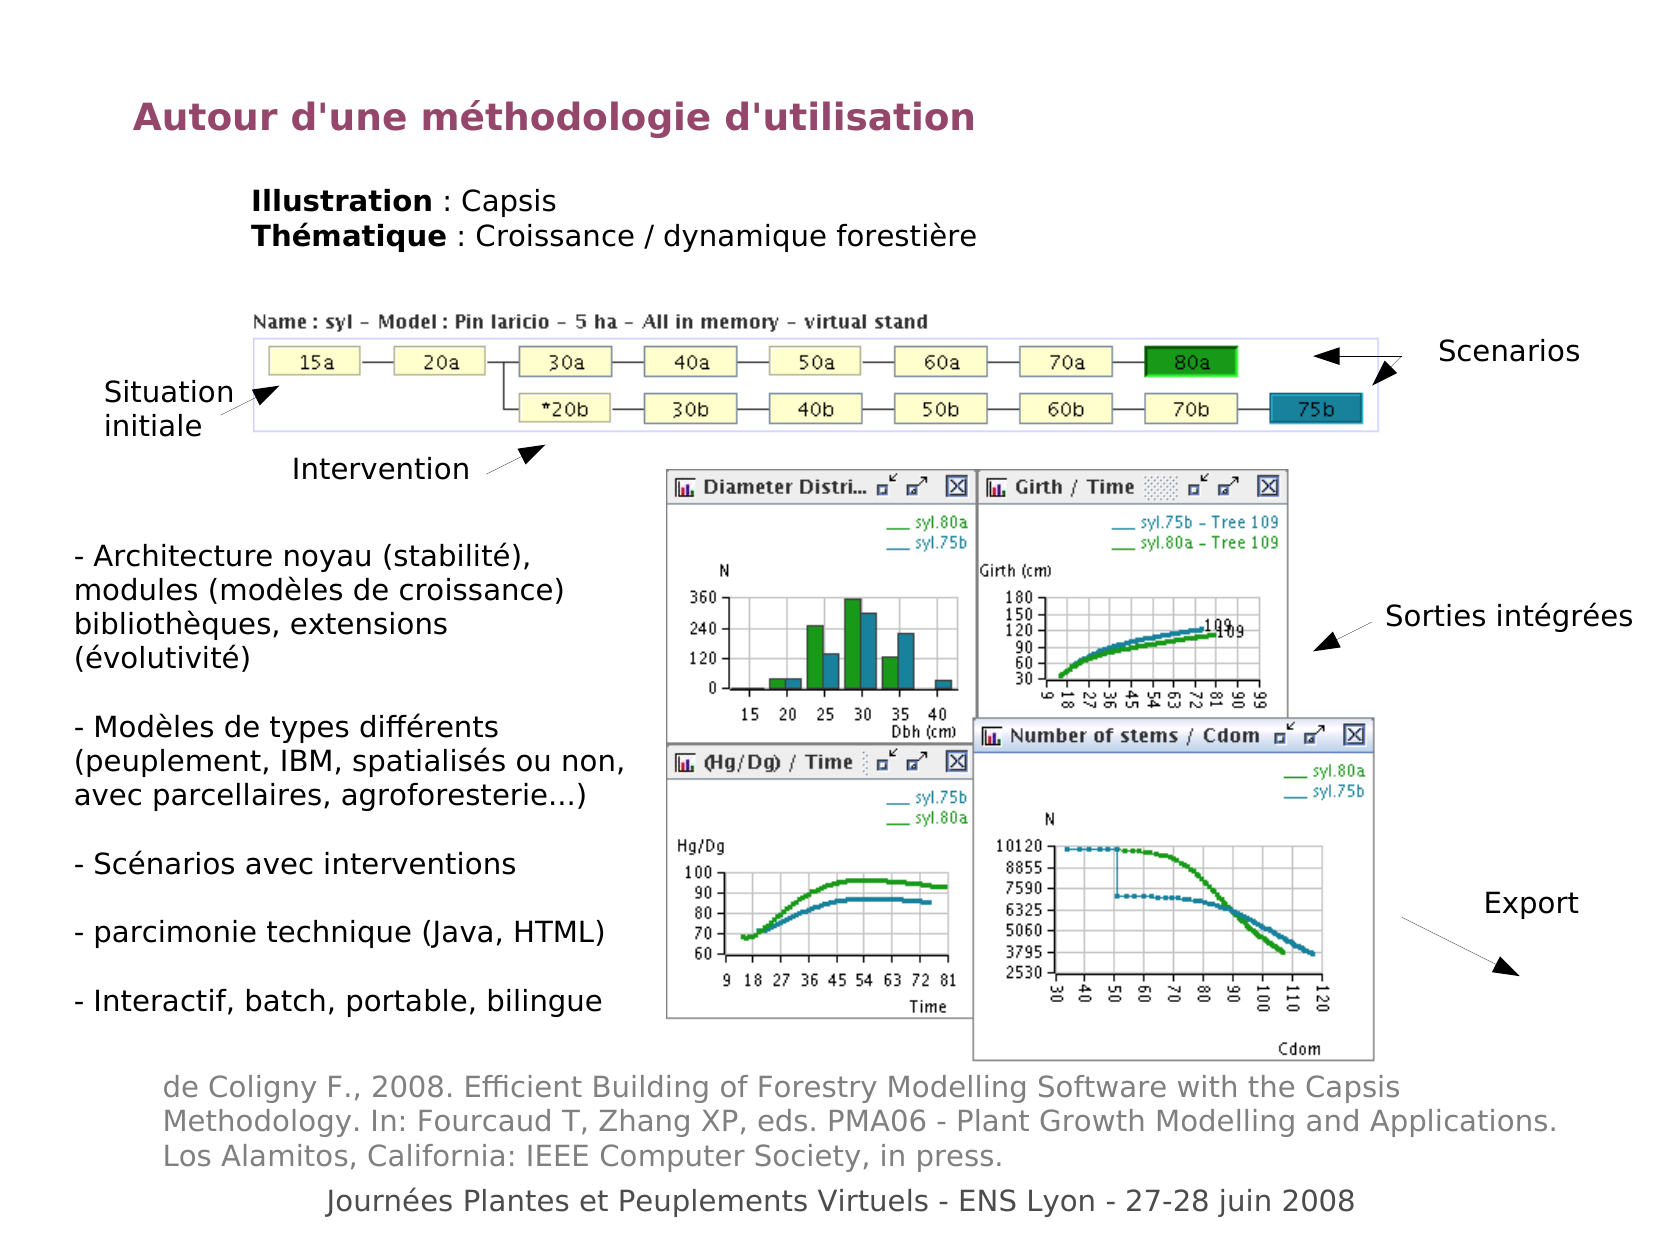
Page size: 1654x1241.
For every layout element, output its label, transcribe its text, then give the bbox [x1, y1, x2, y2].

text_box Illustration : Capsis Thématique : Croissance / dynamique forestière [236, 177, 1418, 261]
text_box Autour d'une méthodologie d'utilisation [118, 88, 1034, 147]
text_box Situation initiale [88, 367, 250, 451]
picture [666, 469, 1378, 1063]
text_box Export [1468, 878, 1595, 928]
picture [253, 310, 1387, 437]
text_box - Architecture noyau (stabilité), modules (modèles de croissance) bibliothèques, extensions (évolutivité) - Modèles de types différents (peuplement, IBM, spatialisés ou non, avec parcellaires, agroforesterie...) - Scénarios avec interventions - parcimonie technique (Java, HTML) - Interactif, batch, portable, bilingue [59, 531, 650, 1026]
text_box Sorties intégrées [1370, 592, 1649, 642]
text_box Scenarios [1423, 326, 1596, 376]
text_box de Coligny F., 2008. Efficient Building of Forestry Modelling Software with the Capsis Methodology. In: Fourcaud T, Zhang XP, eds. PMA06 - Plant Growth Modelling and Applications. Los Alamitos, California: IEEE Computer Society, in press. [147, 1062, 1585, 1181]
text_box Intervention [277, 444, 486, 494]
text_box Journées Plantes et Peuplements Virtuels - ENS Lyon - 27-28 juin 2008 [177, 1181, 1506, 1226]
